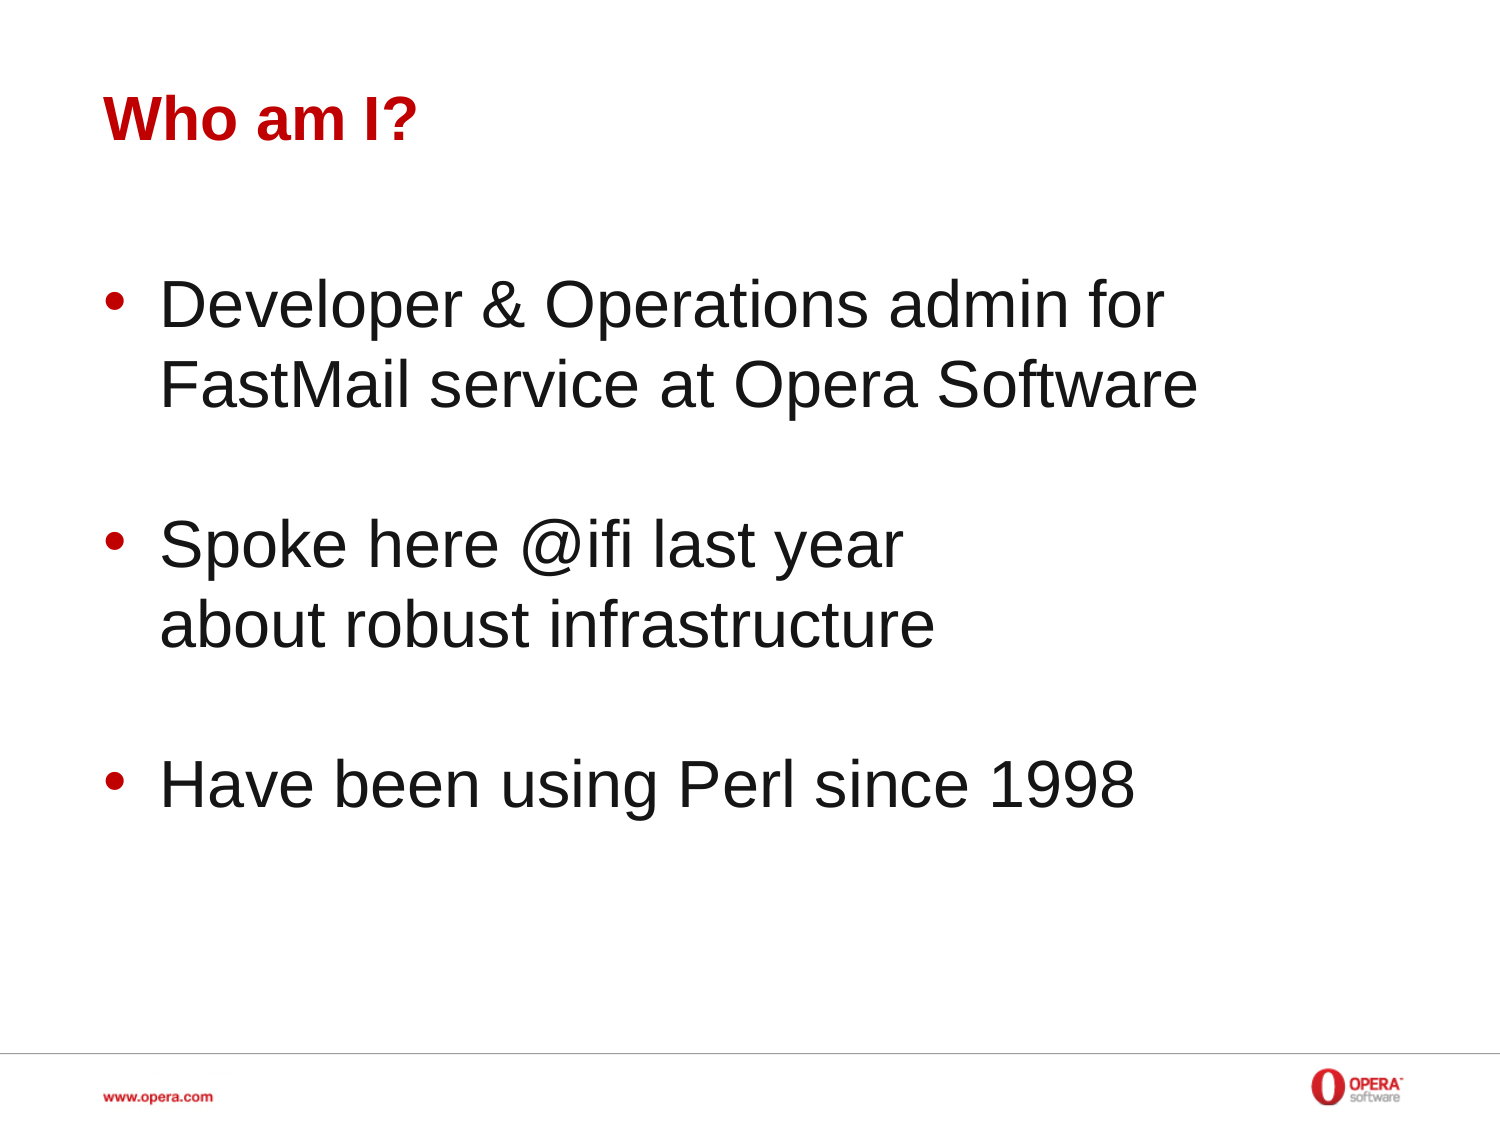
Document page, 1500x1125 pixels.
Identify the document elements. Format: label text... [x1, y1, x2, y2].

title Who am I? [88, 70, 1412, 177]
list Developer & Operations admin for FastMail service at Opera Software Spoke here @ifi last year about robust infrastructure Have been using Perl since 1998 [88, 203, 1412, 1018]
picture [0, 1053, 1500, 1123]
